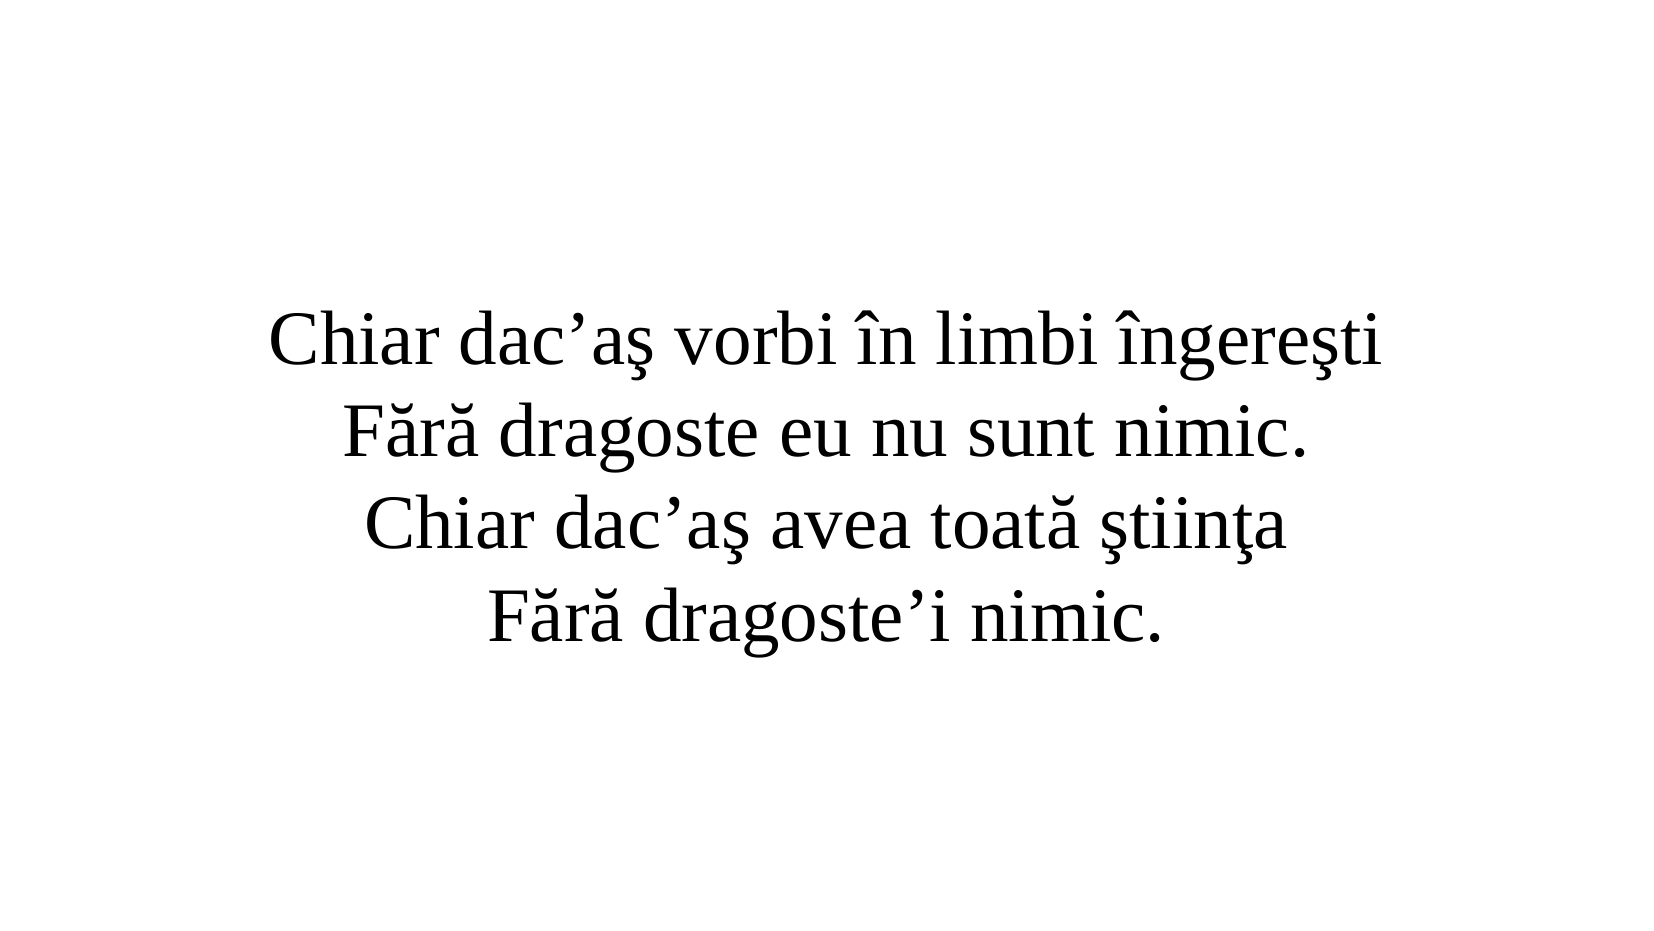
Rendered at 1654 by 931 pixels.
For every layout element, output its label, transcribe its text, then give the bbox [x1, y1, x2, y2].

subtitle Chiar dac’aş vorbi în limbi îngereşti Fără dragoste eu nu sunt nimic. Chiar dac’aş avea toată ştiinţa Fără dragoste’i nimic. [0, 279, 1654, 641]
